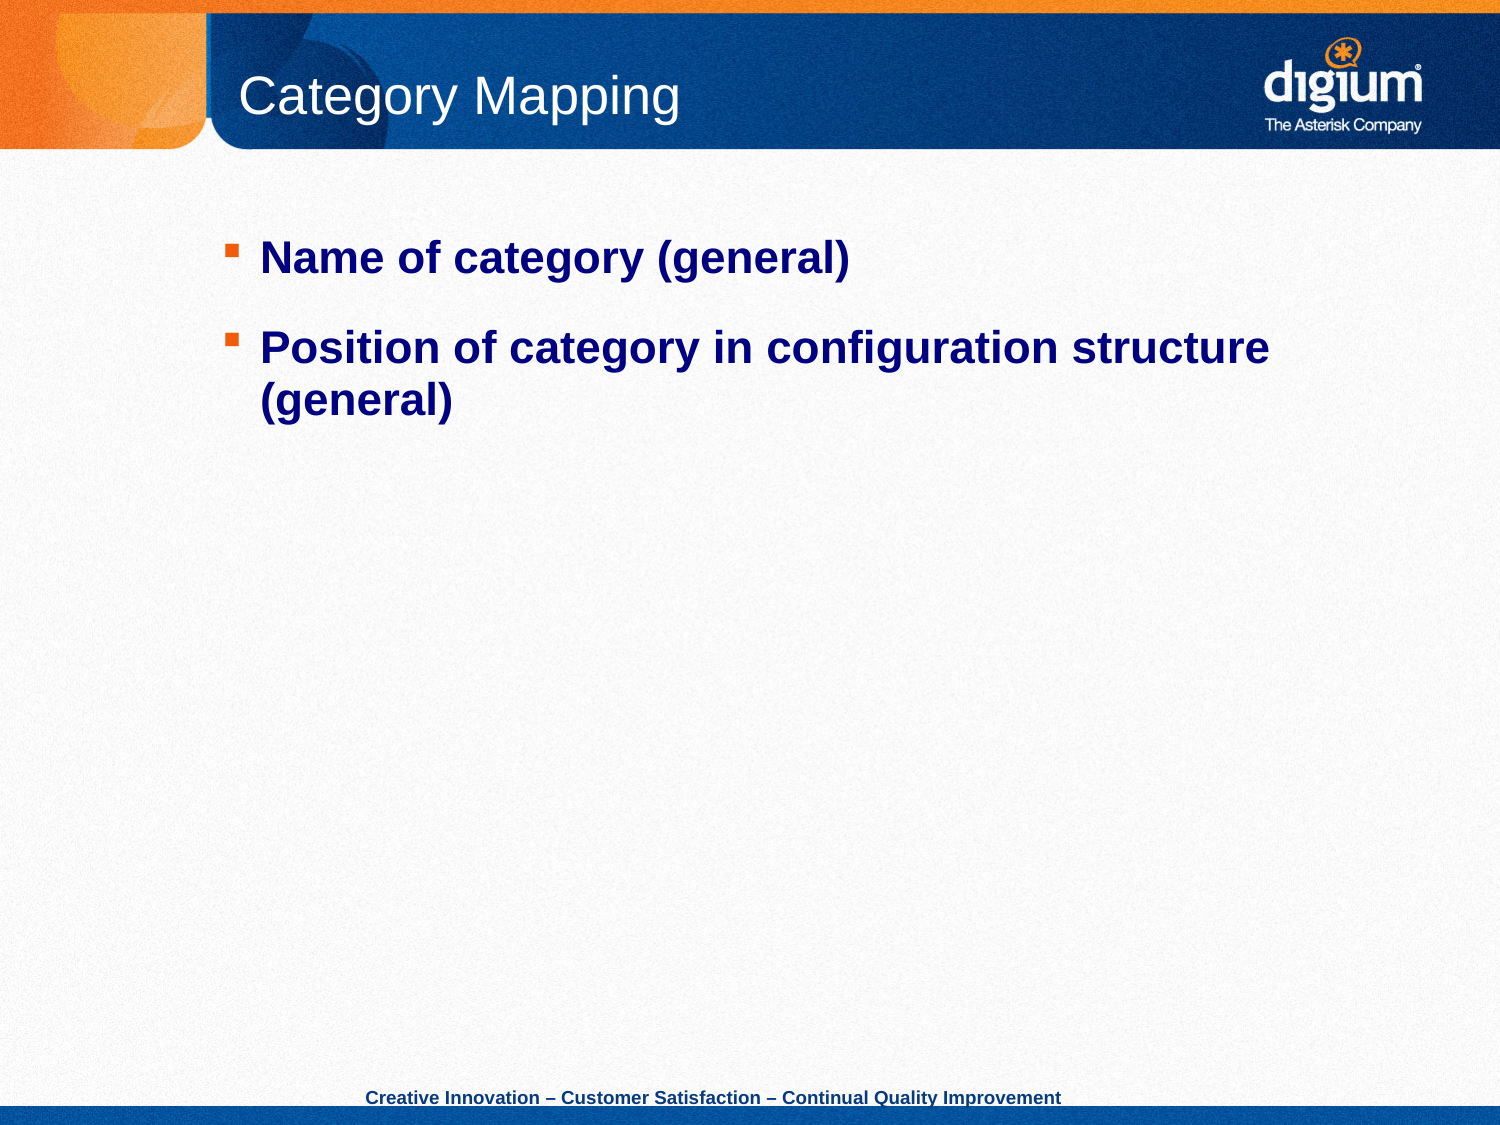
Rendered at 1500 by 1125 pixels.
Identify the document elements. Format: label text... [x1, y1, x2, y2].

title Category Mapping [238, 27, 1243, 127]
list Name of category (general) Position of category in configuration structure (general) [206, 224, 1301, 1013]
picture [0, 0, 1500, 1125]
